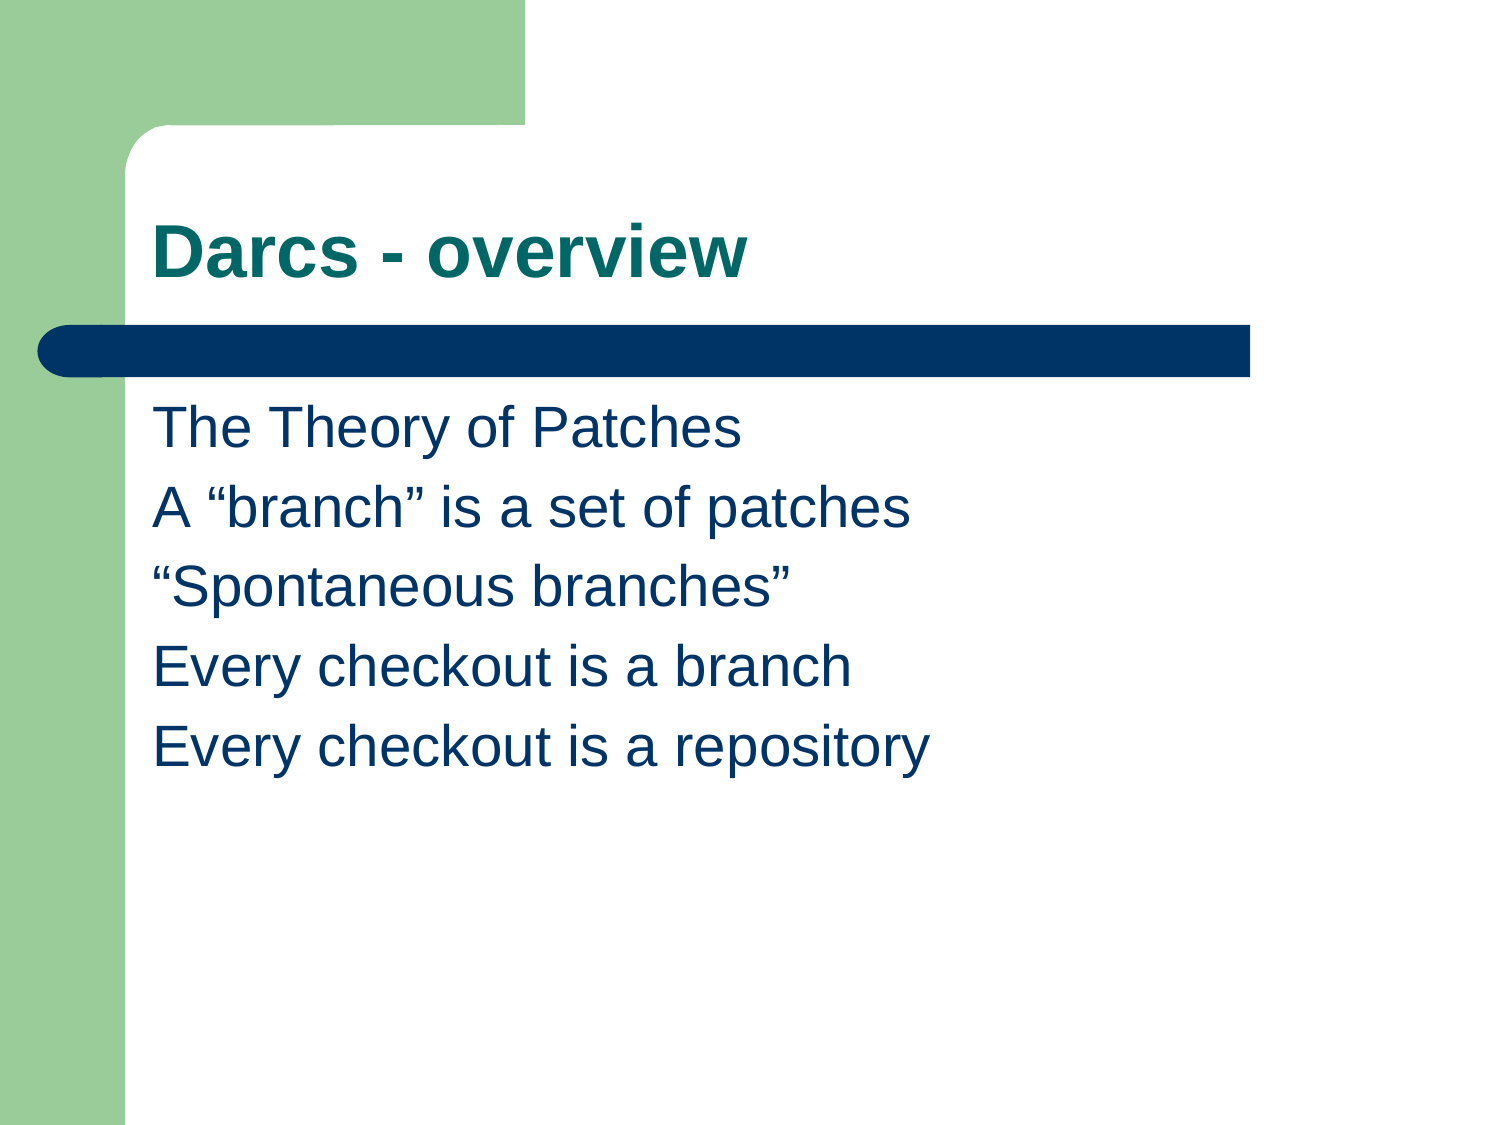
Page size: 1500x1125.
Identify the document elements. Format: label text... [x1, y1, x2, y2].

list The Theory of Patches A “branch” is a set of patches “Spontaneous branches” Every checkout is a branch Every checkout is a repository [137, 387, 1400, 999]
title Darcs - overview [136, 136, 1414, 301]
